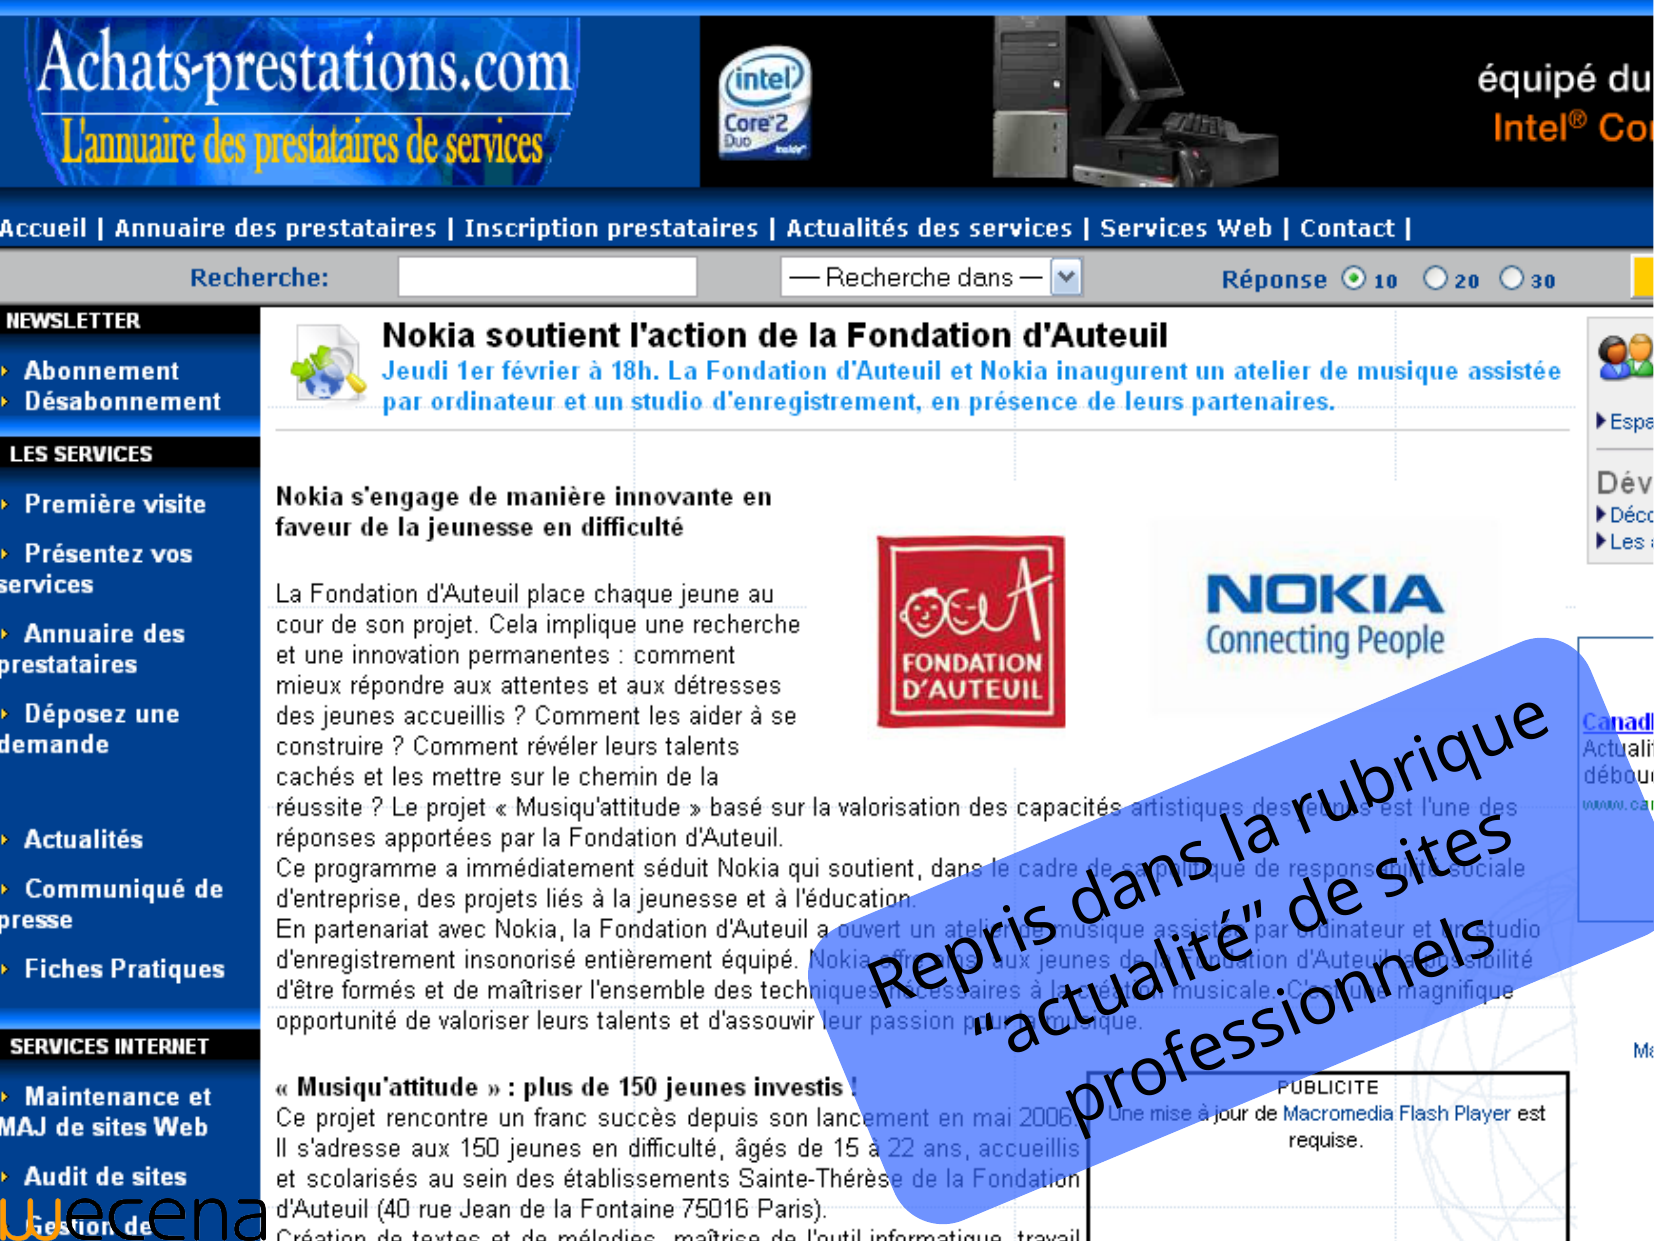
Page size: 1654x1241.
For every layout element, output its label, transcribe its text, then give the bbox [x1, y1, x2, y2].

picture [0, 0, 1654, 1241]
text_box Repris dans la rubrique “actualité” de sites professionnels [808, 637, 1654, 1225]
